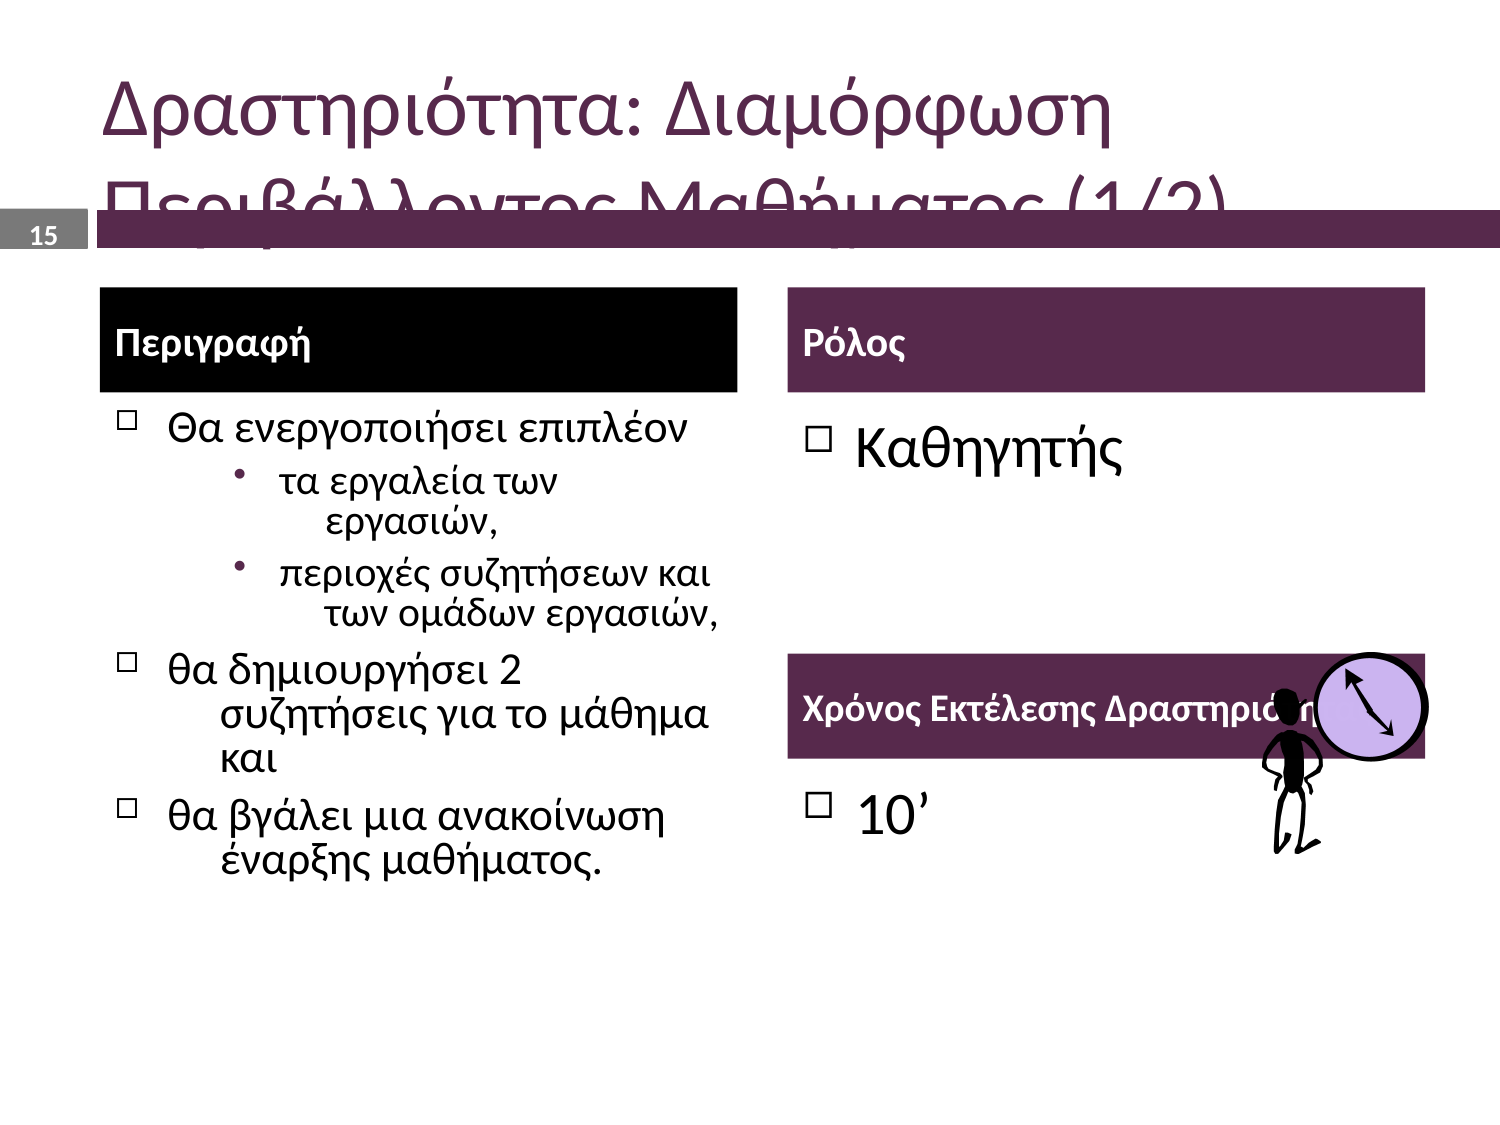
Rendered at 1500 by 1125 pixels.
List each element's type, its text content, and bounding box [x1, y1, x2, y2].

picture [1262, 652, 1429, 854]
list Θα ενεργοποιήσει επιπλέον τα εργαλεία των εργασιών, περιοχές συζητήσεων και των ομάδων εργασιών, θα δημιουργήσει 2 συζητήσεις για το μάθημα και θα βγάλει μια ανακοίνωση έναρξης μαθήματος. [99, 399, 738, 988]
title Δραστηριότητα: Διαμόρφωση Περιβάλλοντος Μαθήματος (1/2) [87, 44, 1426, 188]
list 10’ [787, 766, 1426, 988]
list Καθηγητής [787, 399, 1426, 634]
text_box [0, 208, 88, 249]
list Ρόλος [787, 287, 1426, 393]
list Χρόνος Εκτέλεσης Δραστηριότητας [787, 653, 1262, 759]
list Περιγραφή [99, 287, 738, 393]
